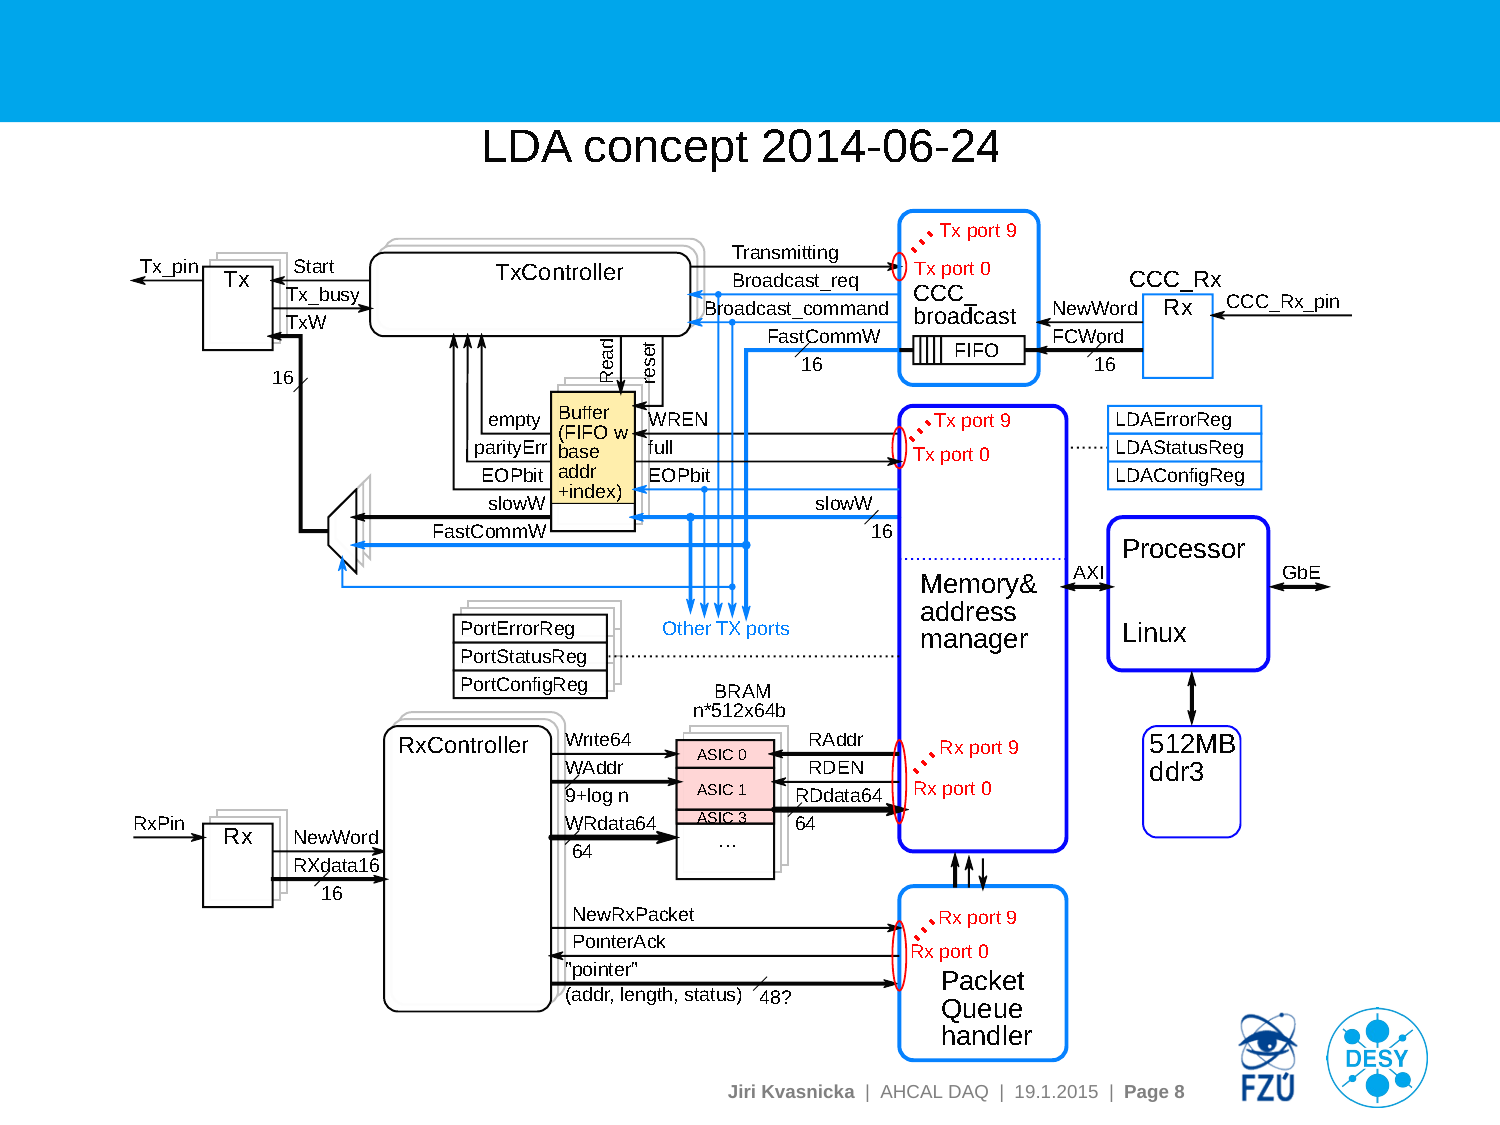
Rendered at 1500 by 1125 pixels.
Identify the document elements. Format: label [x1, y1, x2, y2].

picture [63, 123, 1428, 1110]
